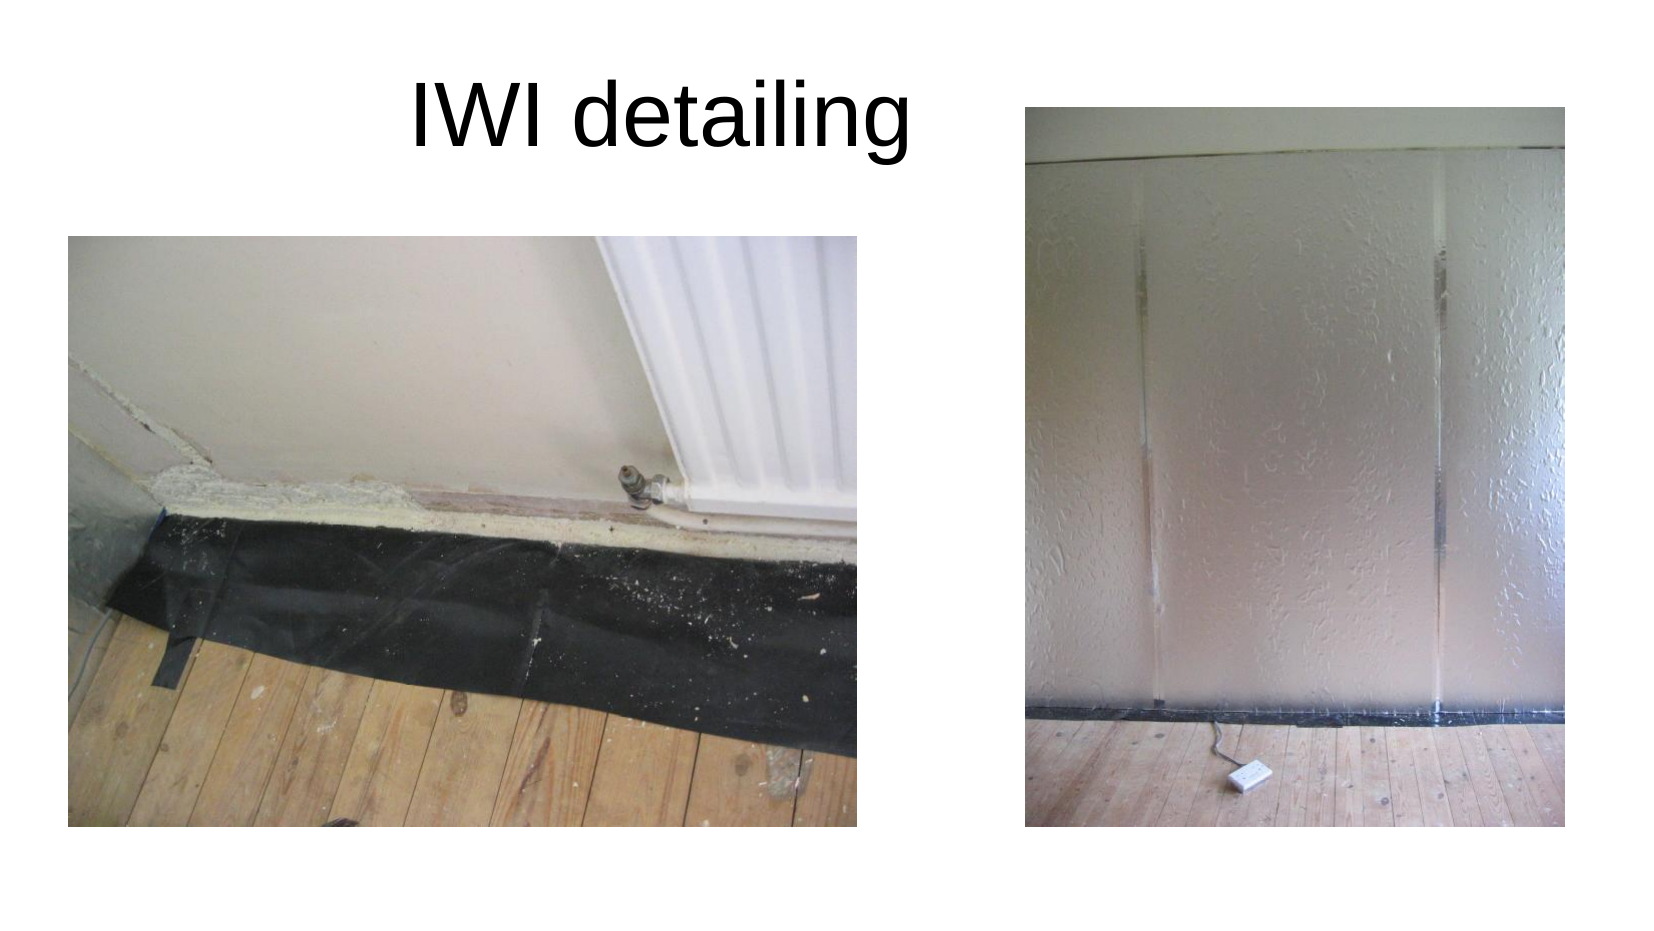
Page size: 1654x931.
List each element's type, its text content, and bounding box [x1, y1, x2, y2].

picture [1025, 107, 1565, 827]
picture [68, 236, 857, 827]
title IWI detailing [82, 37, 1241, 193]
